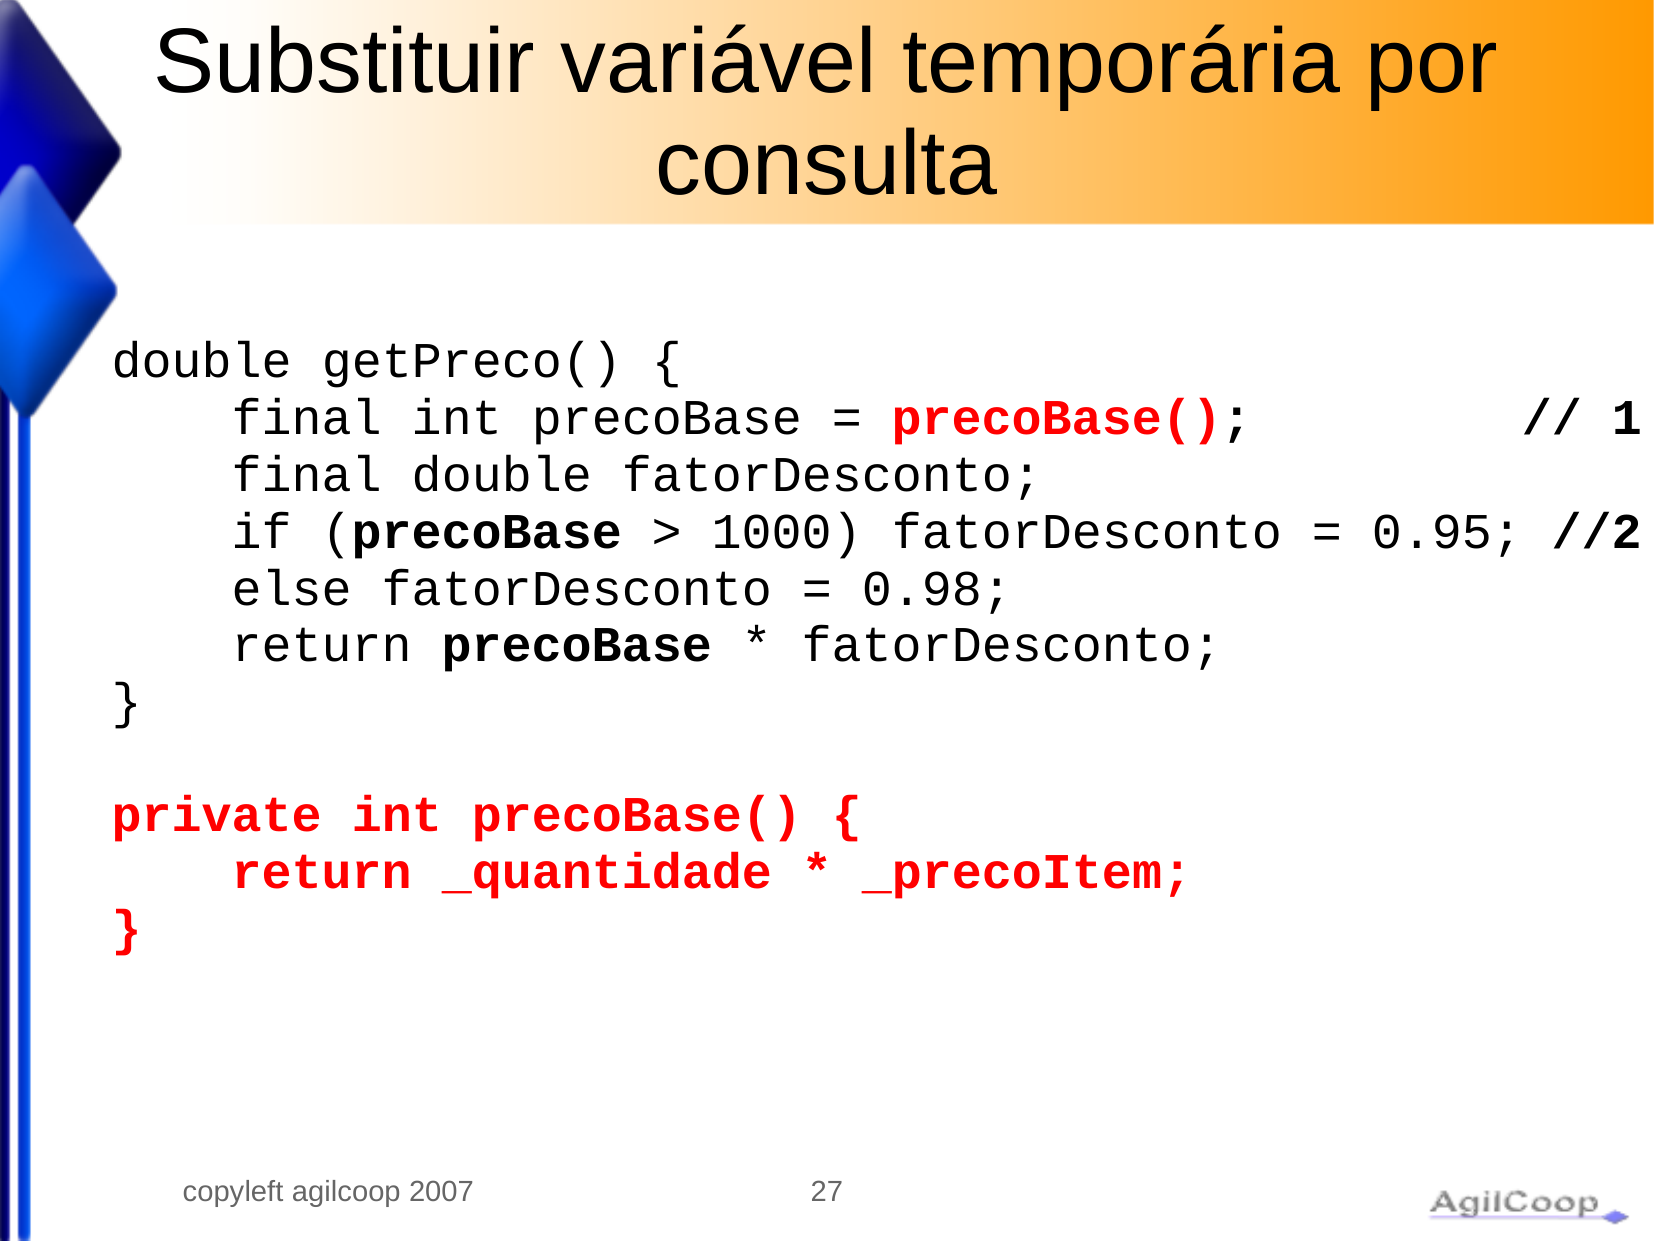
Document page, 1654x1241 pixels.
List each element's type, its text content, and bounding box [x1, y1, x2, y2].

text_box double getPreco() { final int precoBase = precoBase(); // 1 final double fatorDesconto; if (precoBase > 1000) fatorDesconto = 0.95; //2 else fatorDesconto = 0.98; return precoBase * fatorDesconto; } private int precoBase() { return _quantidade * _precoItem; } [96, 328, 1654, 969]
title Substituir variável temporária por consulta [82, 9, 1571, 215]
picture [0, 0, 1654, 1241]
